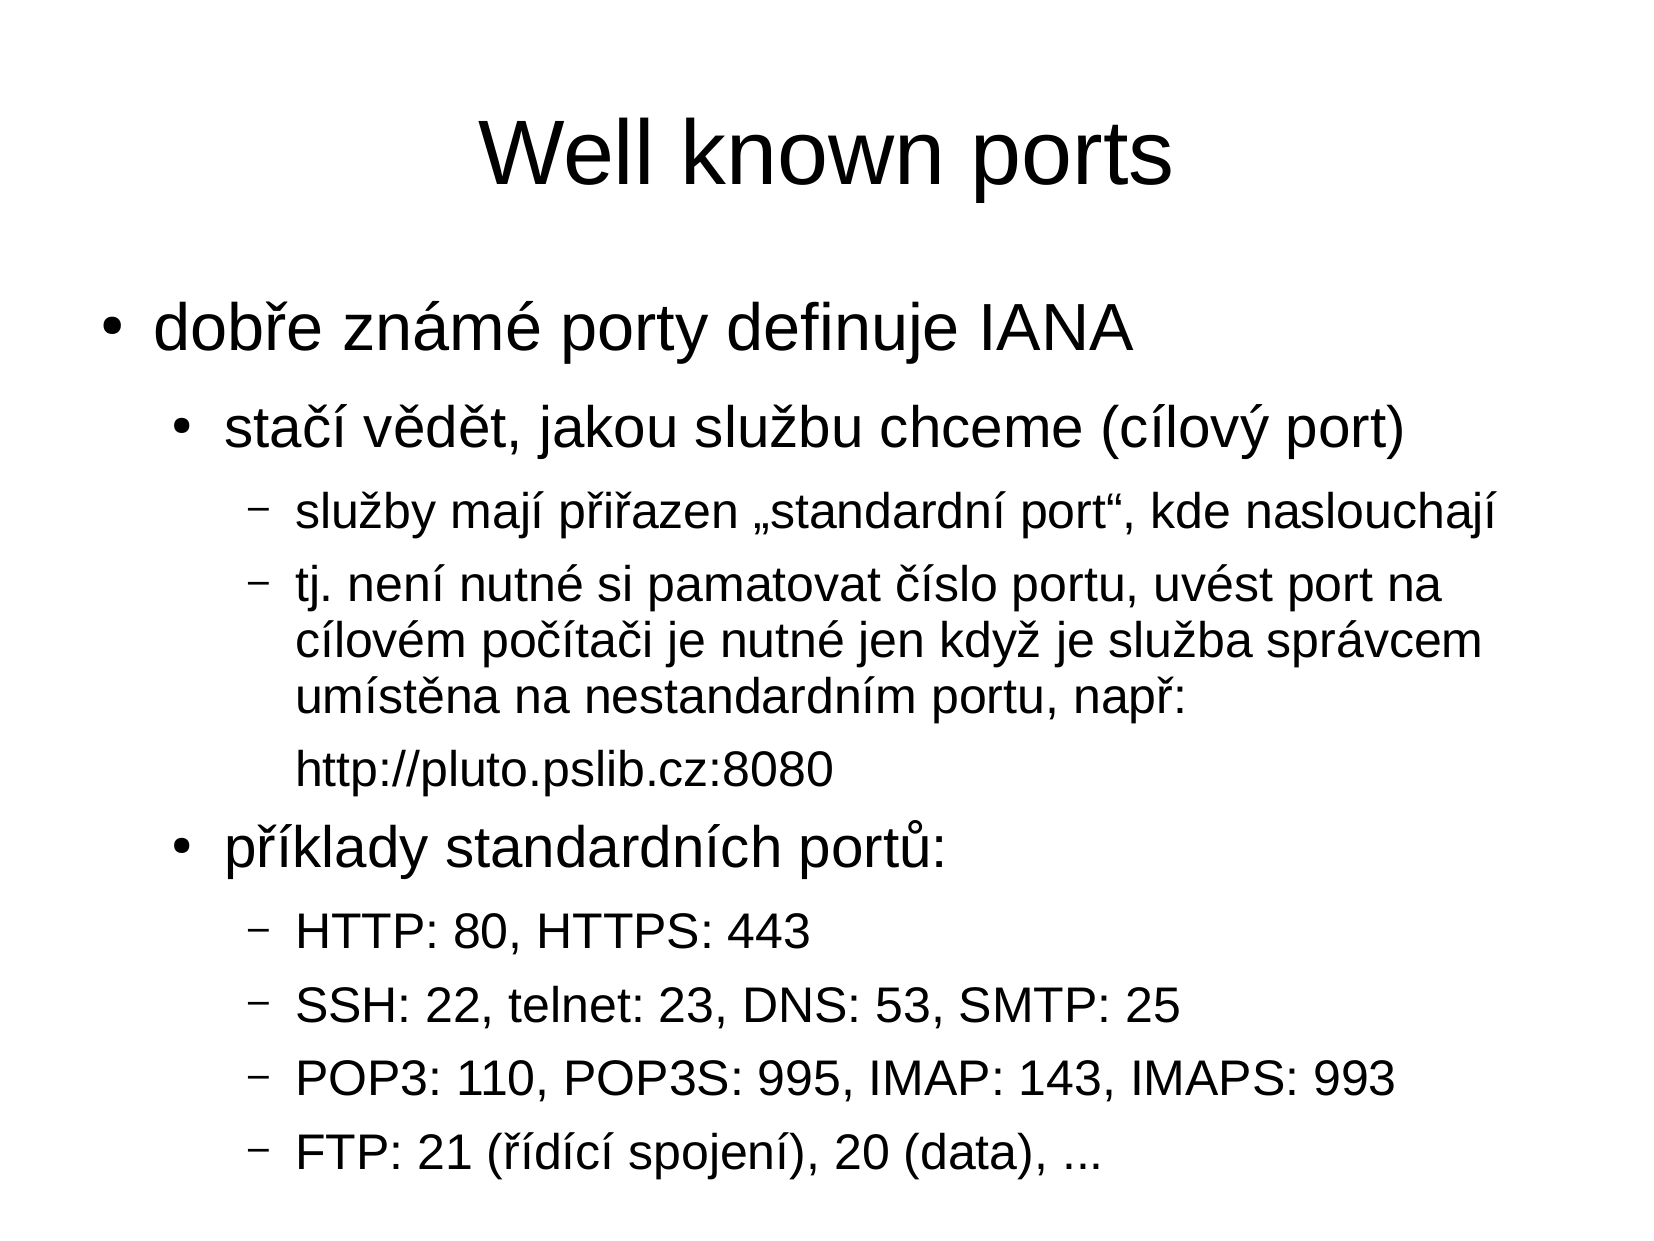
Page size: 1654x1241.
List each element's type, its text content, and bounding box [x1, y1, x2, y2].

list dobře známé porty definuje IANA stačí vědět, jakou službu chceme (cílový port) služby mají přiřazen „standardní port“, kde naslouchají tj. není nutné si pamatovat číslo portu, uvést port na cílovém počítači je nutné jen když je služba správcem umístěna na nestandardním portu, např: http://pluto.pslib.cz:8080 příklady standardních portů: HTTP: 80, HTTPS: 443 SSH: 22, telnet: 23, DNS: 53, SMTP: 25 POP3: 110, POP3S: 995, IMAP: 143, IMAPS: 993 FTP: 21 (řídící spojení), 20 (data), ... [82, 290, 1571, 1173]
title Well known ports [82, 49, 1571, 257]
